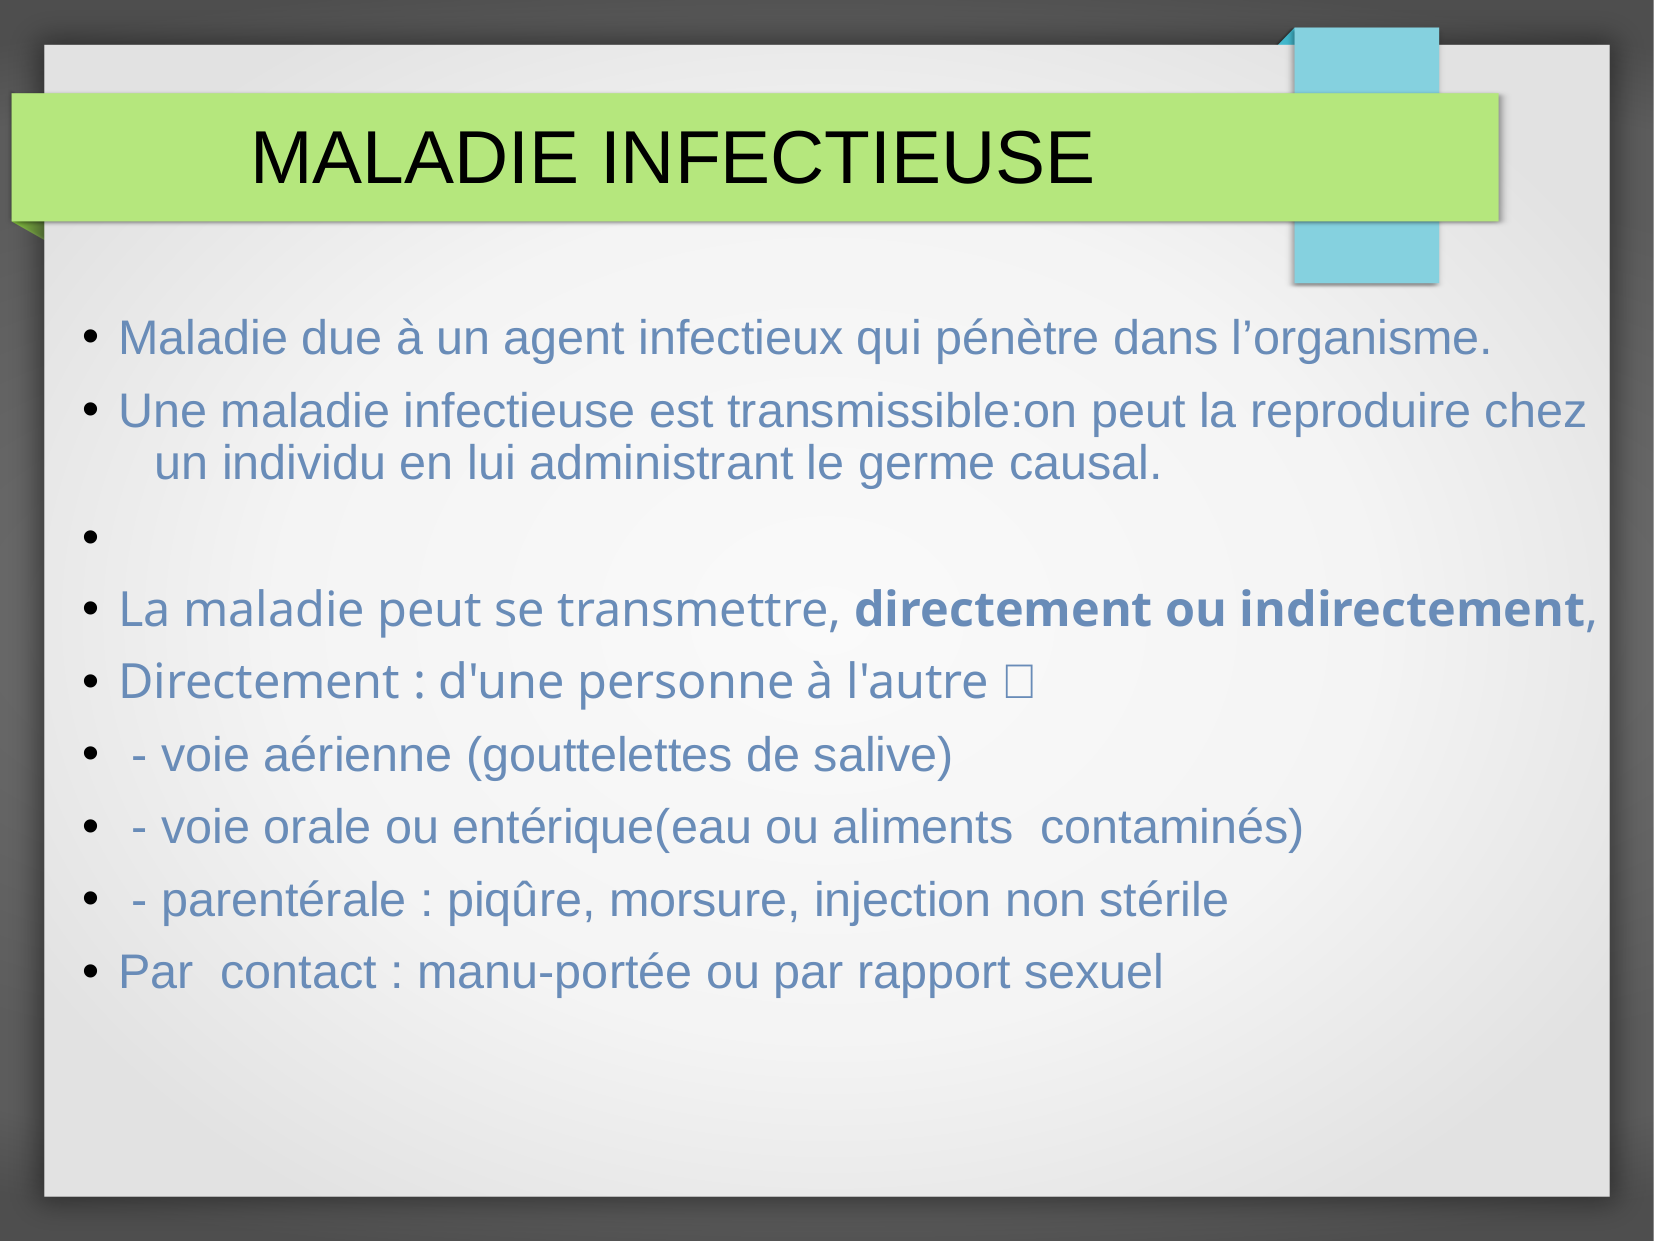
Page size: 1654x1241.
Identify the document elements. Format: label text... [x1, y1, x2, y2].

title MALADIE INFECTIEUSE [82, 94, 1264, 213]
subtitle Maladie due à un agent infectieux qui pénètre dans l’organisme. Une maladie infectieuse est transmissible:on peut la reproduire chez un individu en lui administrant le germe causal. La maladie peut se transmettre, directement ou indirectement, Directement : d'une personne à l'autre  - voie aérienne (gouttelettes de salive) - voie orale ou entérique(eau ou aliments contaminés) - parentérale : piqûre, morsure, injection non stérile Par contact : manu-portée ou par rapport sexuel [82, 296, 1607, 1016]
